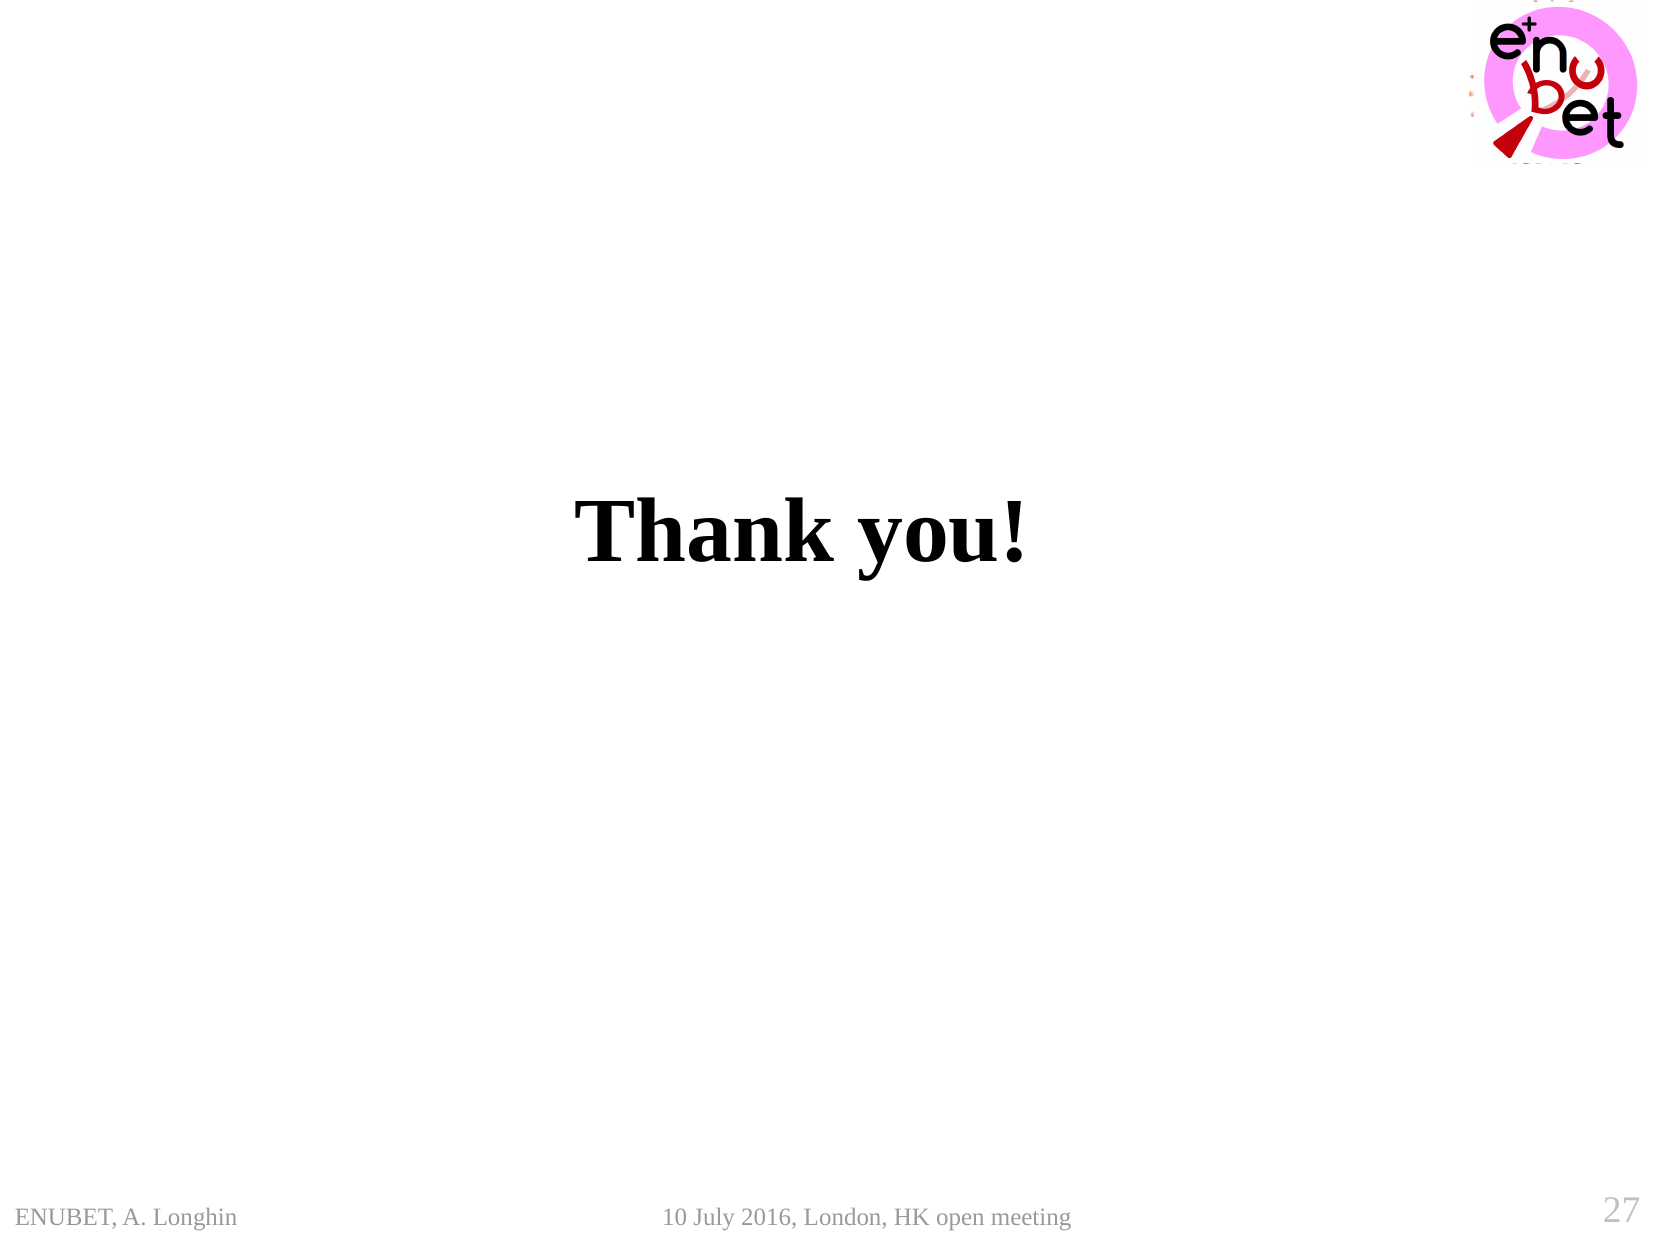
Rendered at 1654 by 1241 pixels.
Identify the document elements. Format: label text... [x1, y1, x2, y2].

title Thank you! [59, 472, 1547, 589]
picture [1463, 0, 1653, 164]
